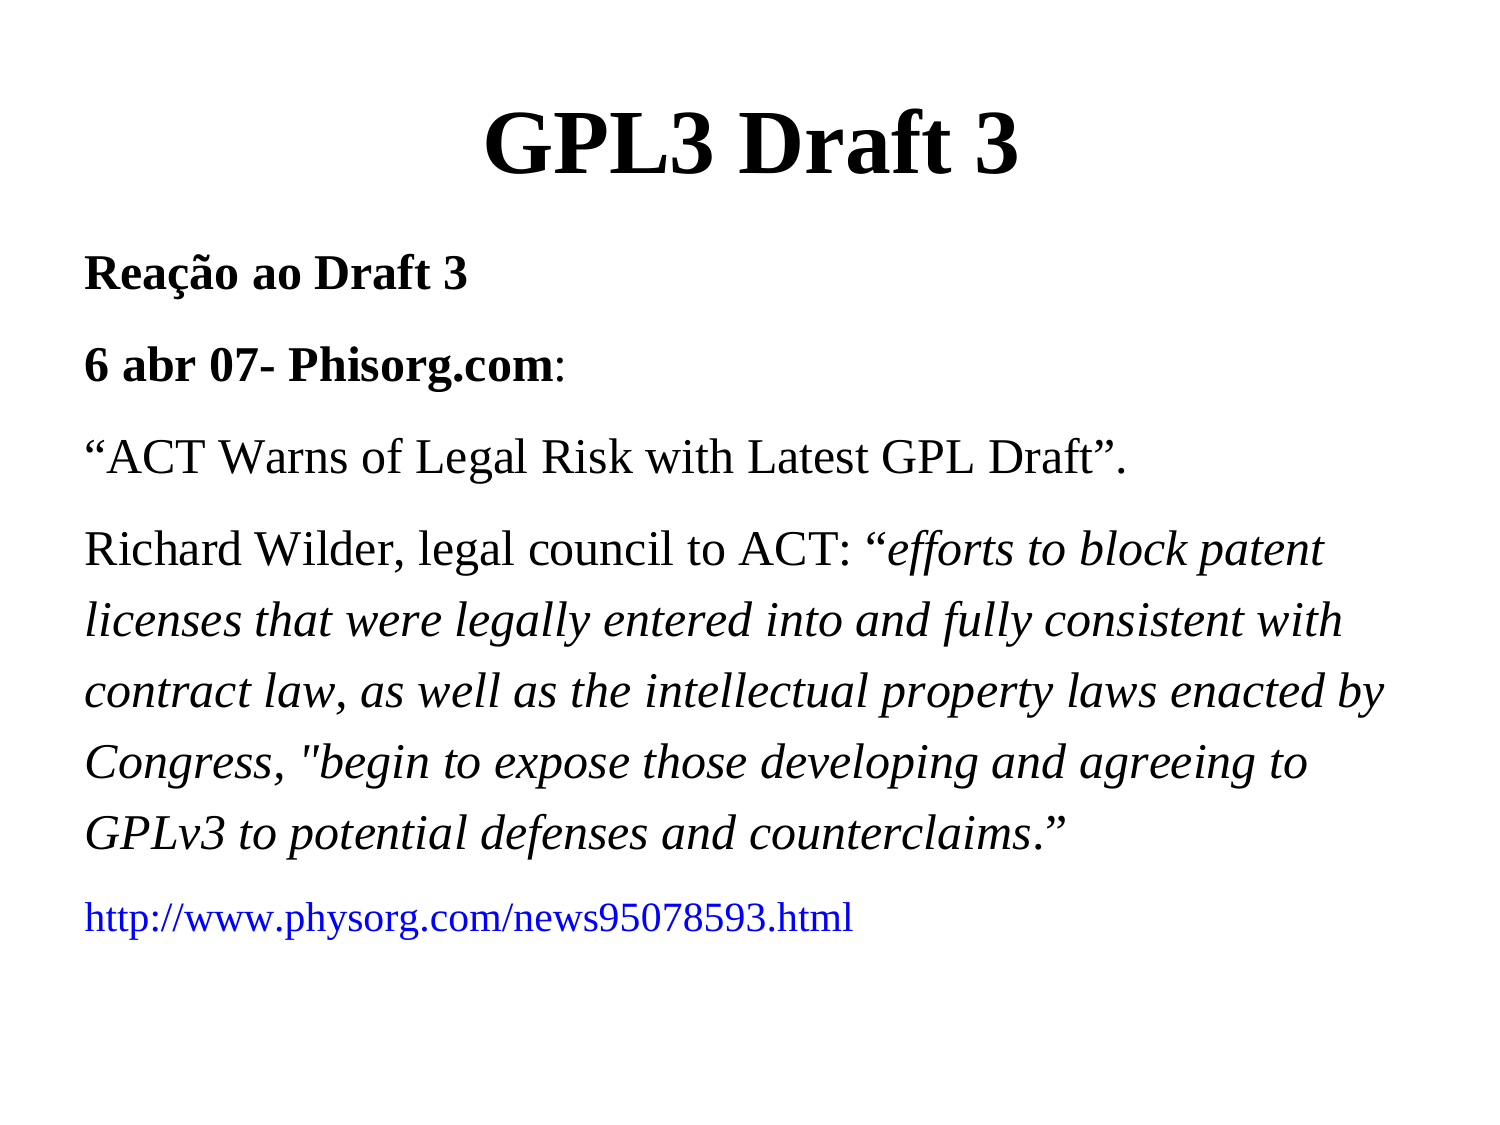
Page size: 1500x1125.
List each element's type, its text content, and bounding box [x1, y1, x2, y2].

title GPL3 Draft 3 [87, 62, 1416, 223]
text_box Reação ao Draft 3 6 abr 07- Phisorg.com: “ACT Warns of Legal Risk with Latest GPL Draft”. Richard Wilder, legal council to ACT: “efforts to block patent licenses that were legally entered into and fully consistent with contract law, as well as the intellectual property laws enacted by Congress, "begin to expose those developing and agreeing to GPLv3 to potential defenses and counterclaims.” http://www.physorg.com/news95078593.html [84, 229, 1421, 1014]
